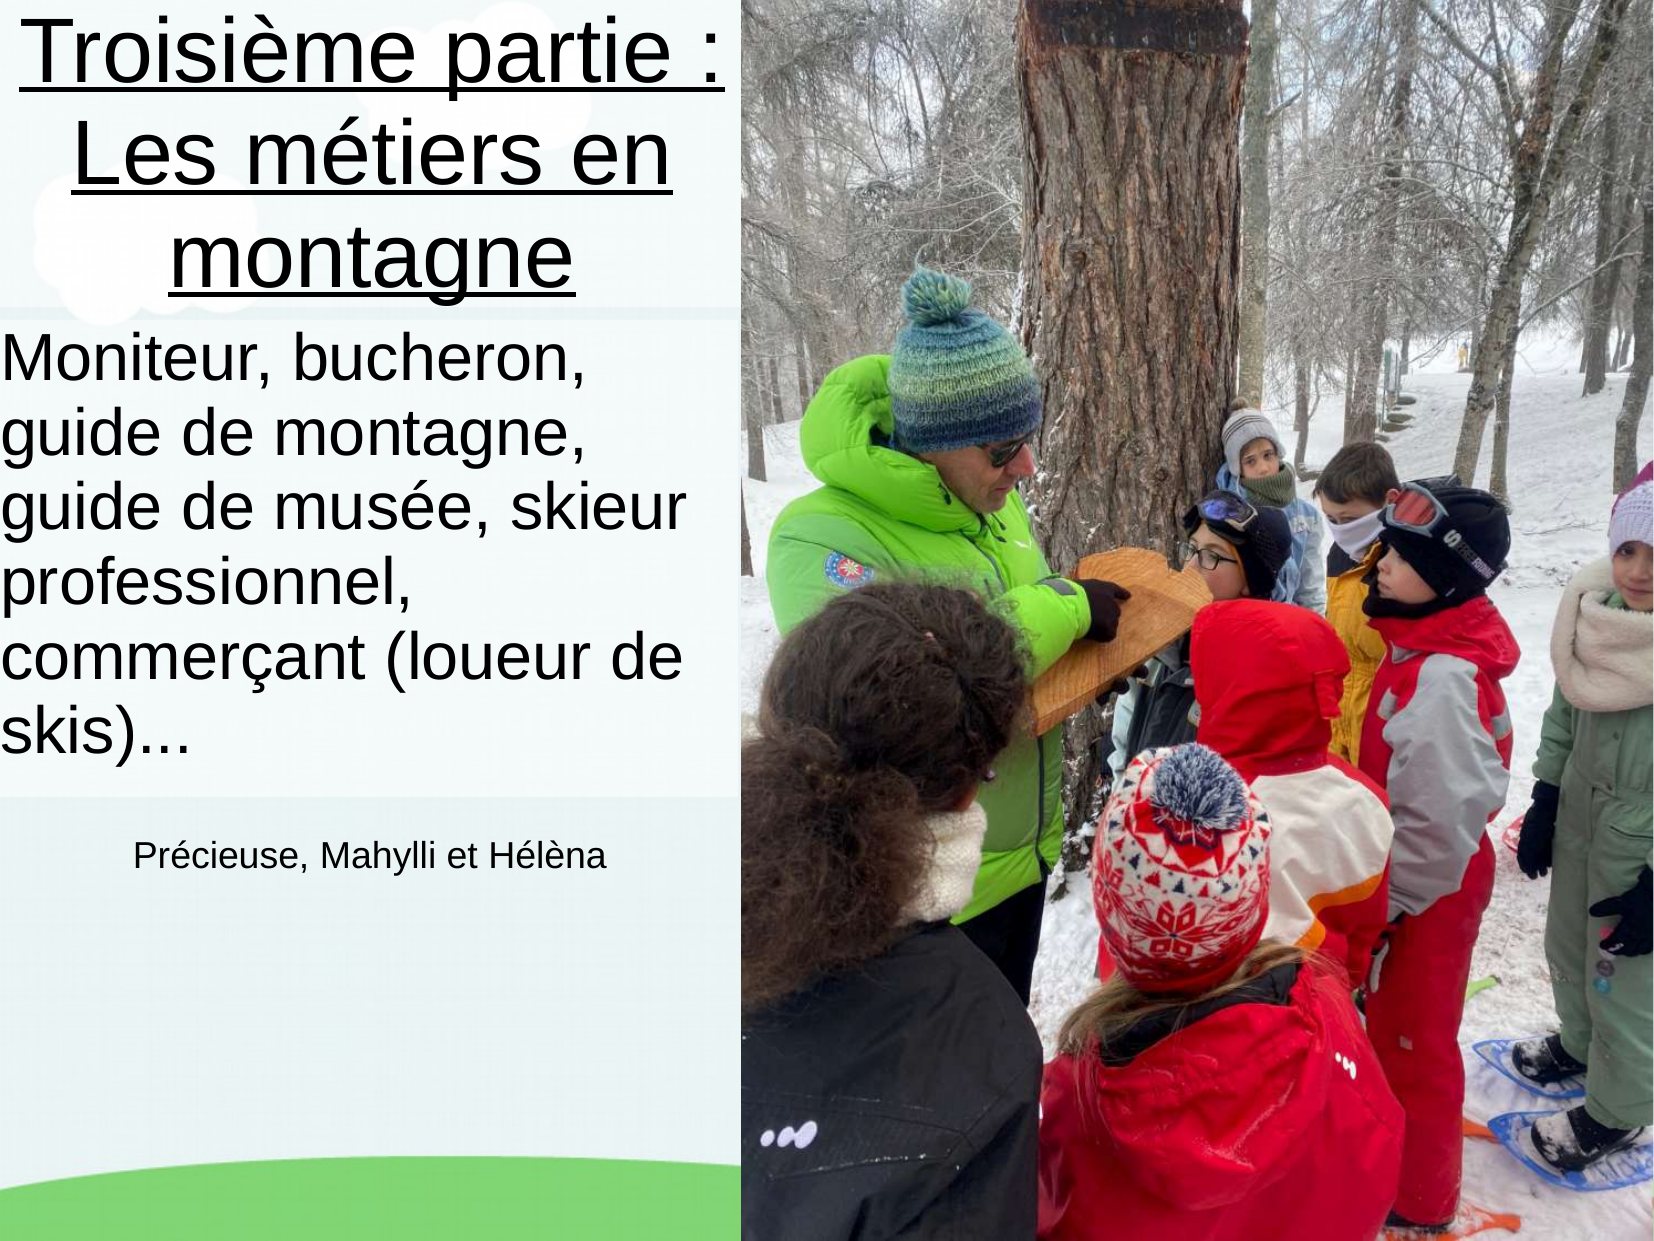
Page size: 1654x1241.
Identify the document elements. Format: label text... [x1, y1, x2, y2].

list Moniteur, bucheron, guide de montagne, guide de musée, skieur professionnel, commerçant (loueur de skis)... [0, 319, 739, 798]
picture [0, 0, 1654, 1241]
text_box Précieuse, Mahylli et Hélèna [118, 826, 706, 884]
title Troisième partie : Les métiers en montagne [0, 0, 741, 307]
